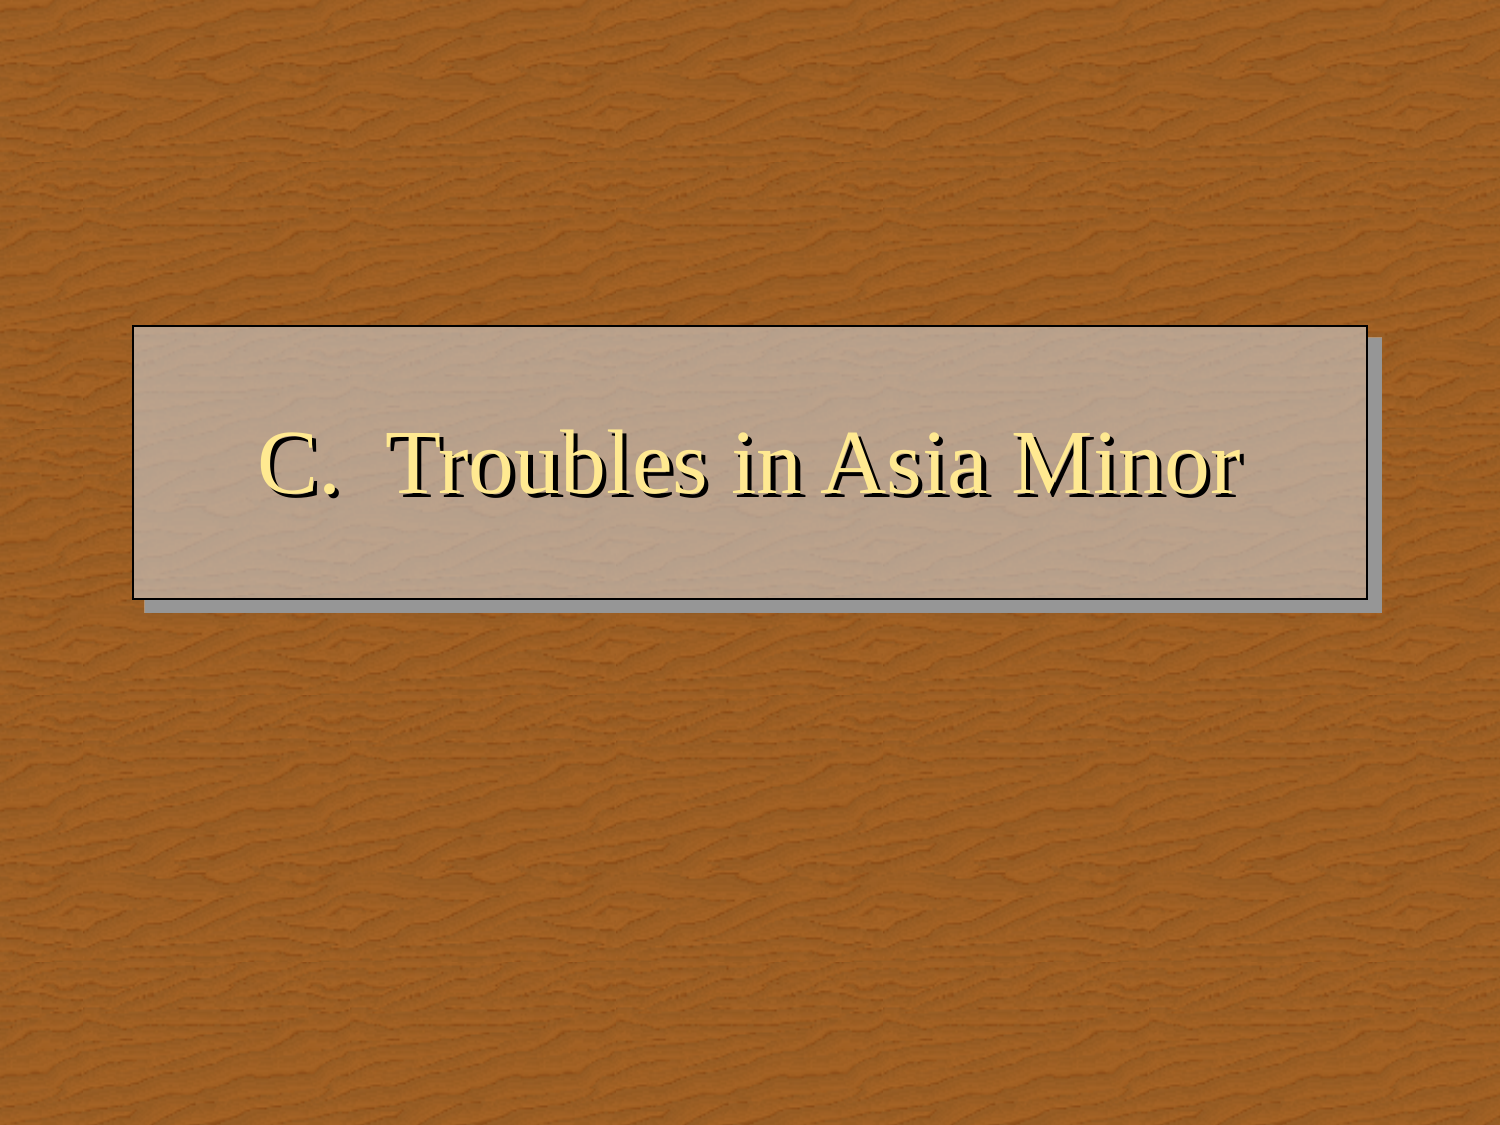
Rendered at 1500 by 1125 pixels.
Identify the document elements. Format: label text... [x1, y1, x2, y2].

picture [0, 0, 1500, 1125]
title C. Troubles in Asia Minor [150, 337, 1351, 588]
